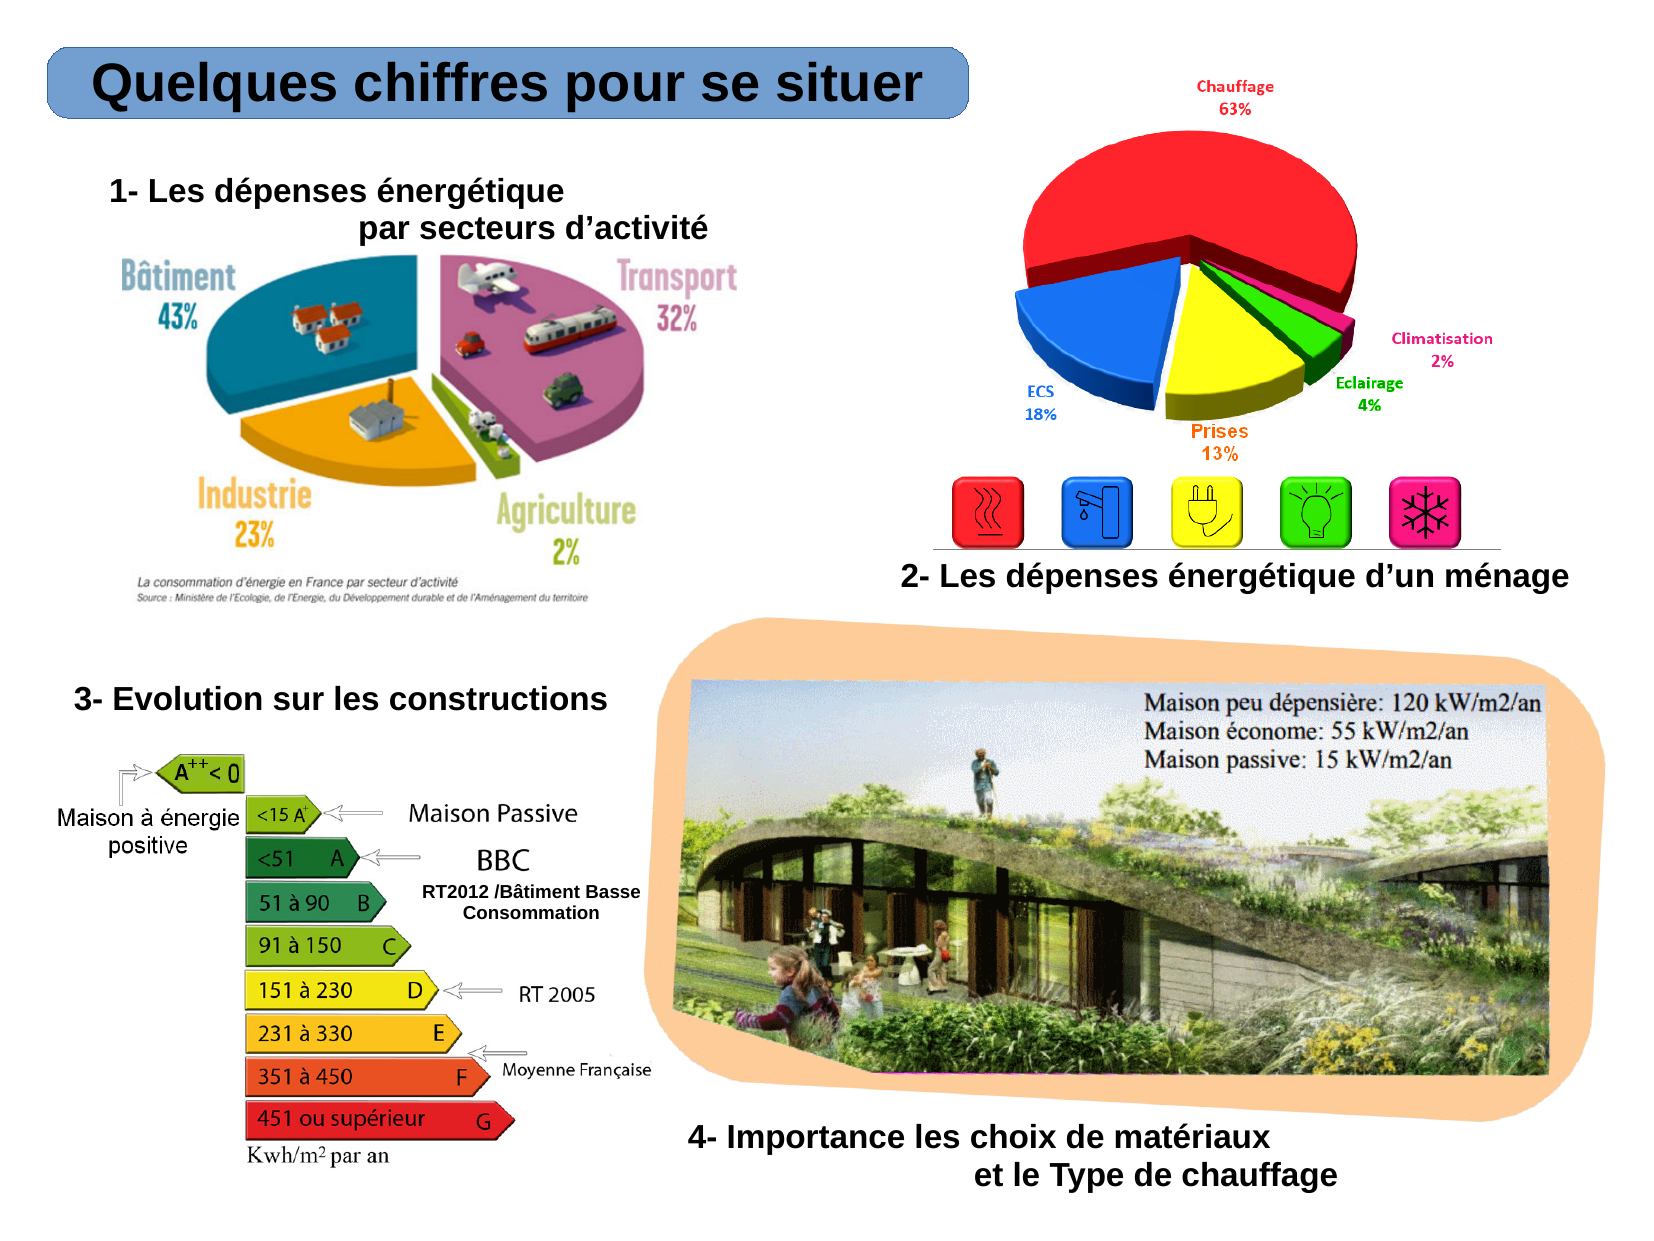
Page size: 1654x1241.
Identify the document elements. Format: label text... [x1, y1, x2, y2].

text_box 3- Evolution sur les constructions [59, 673, 768, 726]
text_box Quelques chiffres pour se situer [47, 47, 969, 119]
picture [55, 607, 1613, 1182]
text_box 2- Les dépenses énergétique d’un ménage [885, 549, 1595, 602]
text_box RT2012 /Bâtiment Basse Consommation [401, 874, 662, 931]
picture [122, 255, 737, 603]
text_box 1- Les dépenses énergétique par secteurs d’activité [94, 165, 804, 255]
picture [933, 61, 1501, 549]
text_box 4- Importance les choix de matériaux et le Type de chauffage [673, 1111, 1382, 1201]
